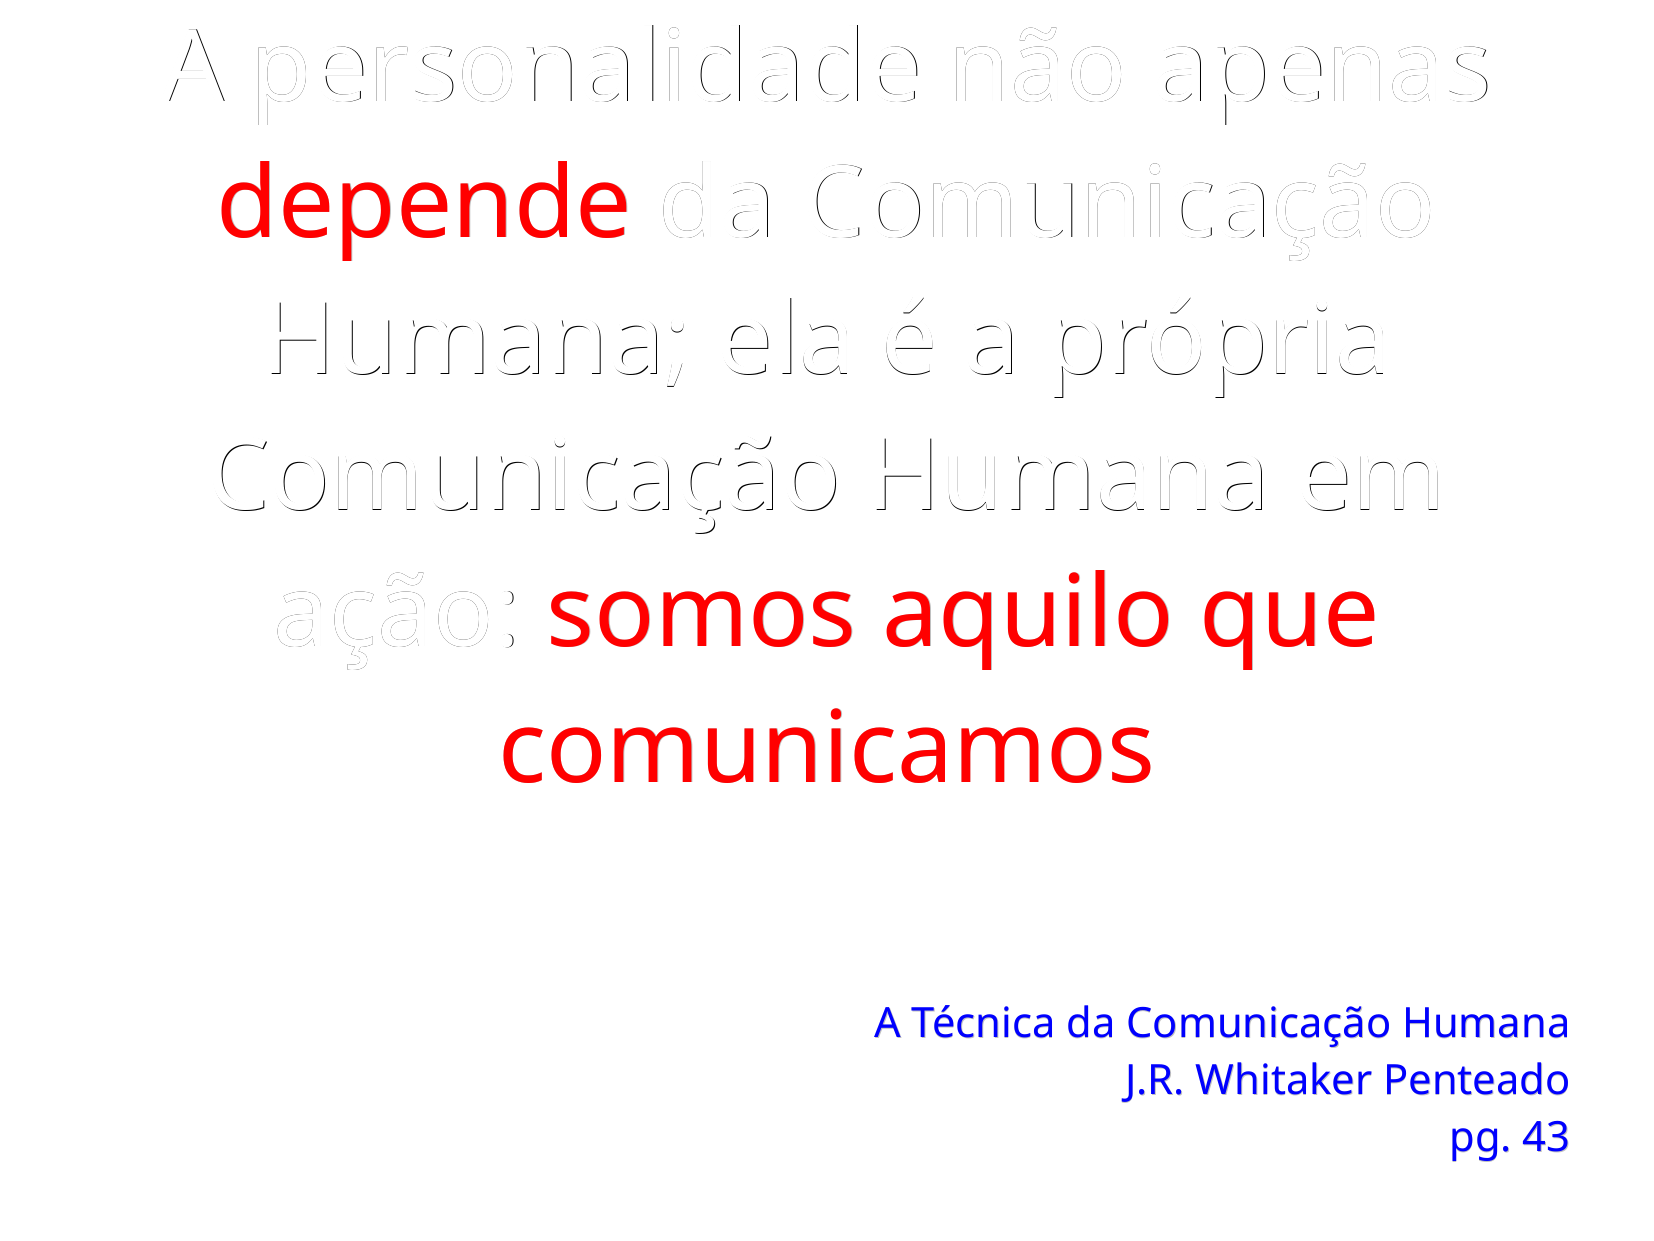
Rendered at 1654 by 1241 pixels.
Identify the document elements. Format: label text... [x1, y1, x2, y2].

subtitle A personalidade não apenas depende da Comunicação Humana; ela é a própria Comunicação Humana em ação: somos aquilo que comunicamos A Técnica da Comunicação Humana J.R. Whitaker Penteado pg. 43 [82, 49, 1571, 1109]
